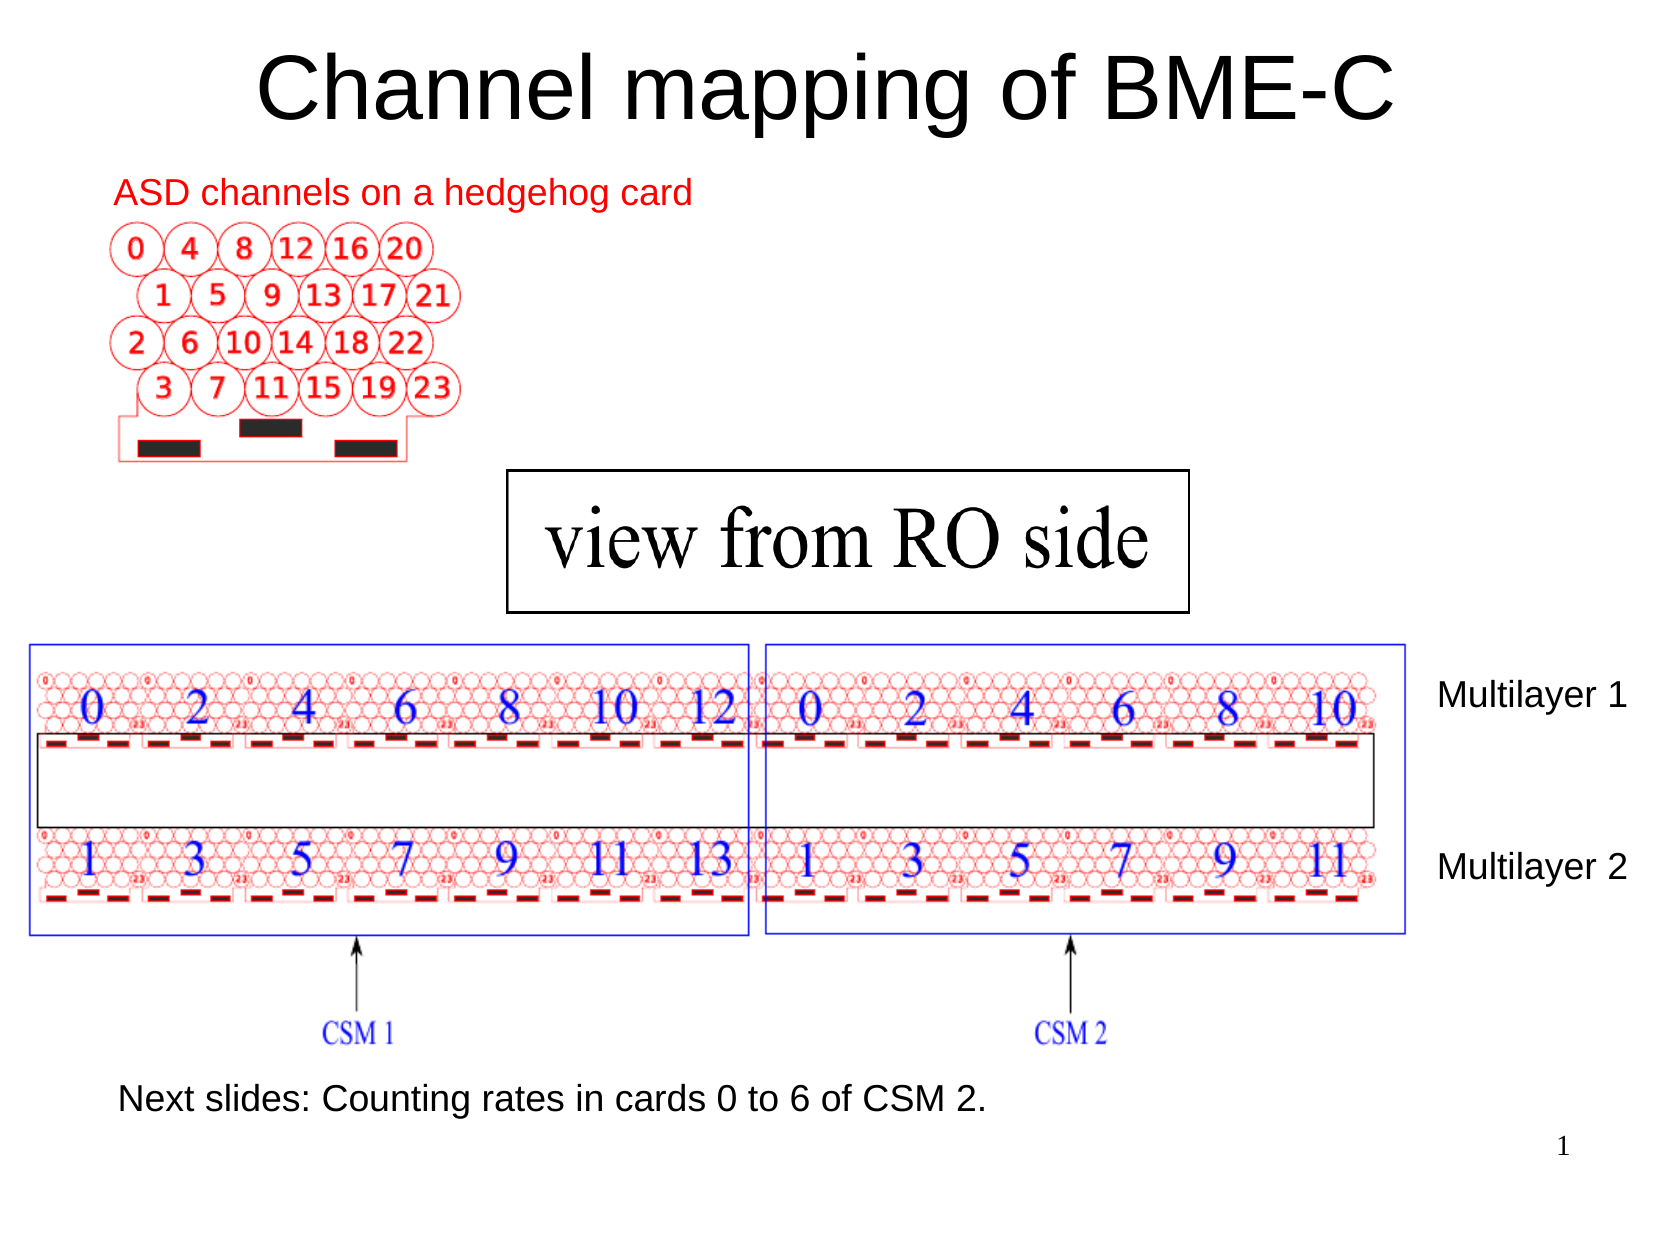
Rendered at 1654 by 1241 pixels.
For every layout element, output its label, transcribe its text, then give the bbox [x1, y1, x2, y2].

text_box Multilayer 1 [1422, 666, 1654, 724]
title Channel mapping of BME-C [82, 0, 1571, 192]
text_box Next slides: Counting rates in cards 0 to 6 of CSM 2. [102, 1070, 1523, 1127]
picture [82, 189, 503, 481]
text_box ASD channels on a hedgehog card [98, 164, 742, 222]
picture [9, 465, 1428, 1063]
text_box Multilayer 2 [1422, 837, 1654, 895]
